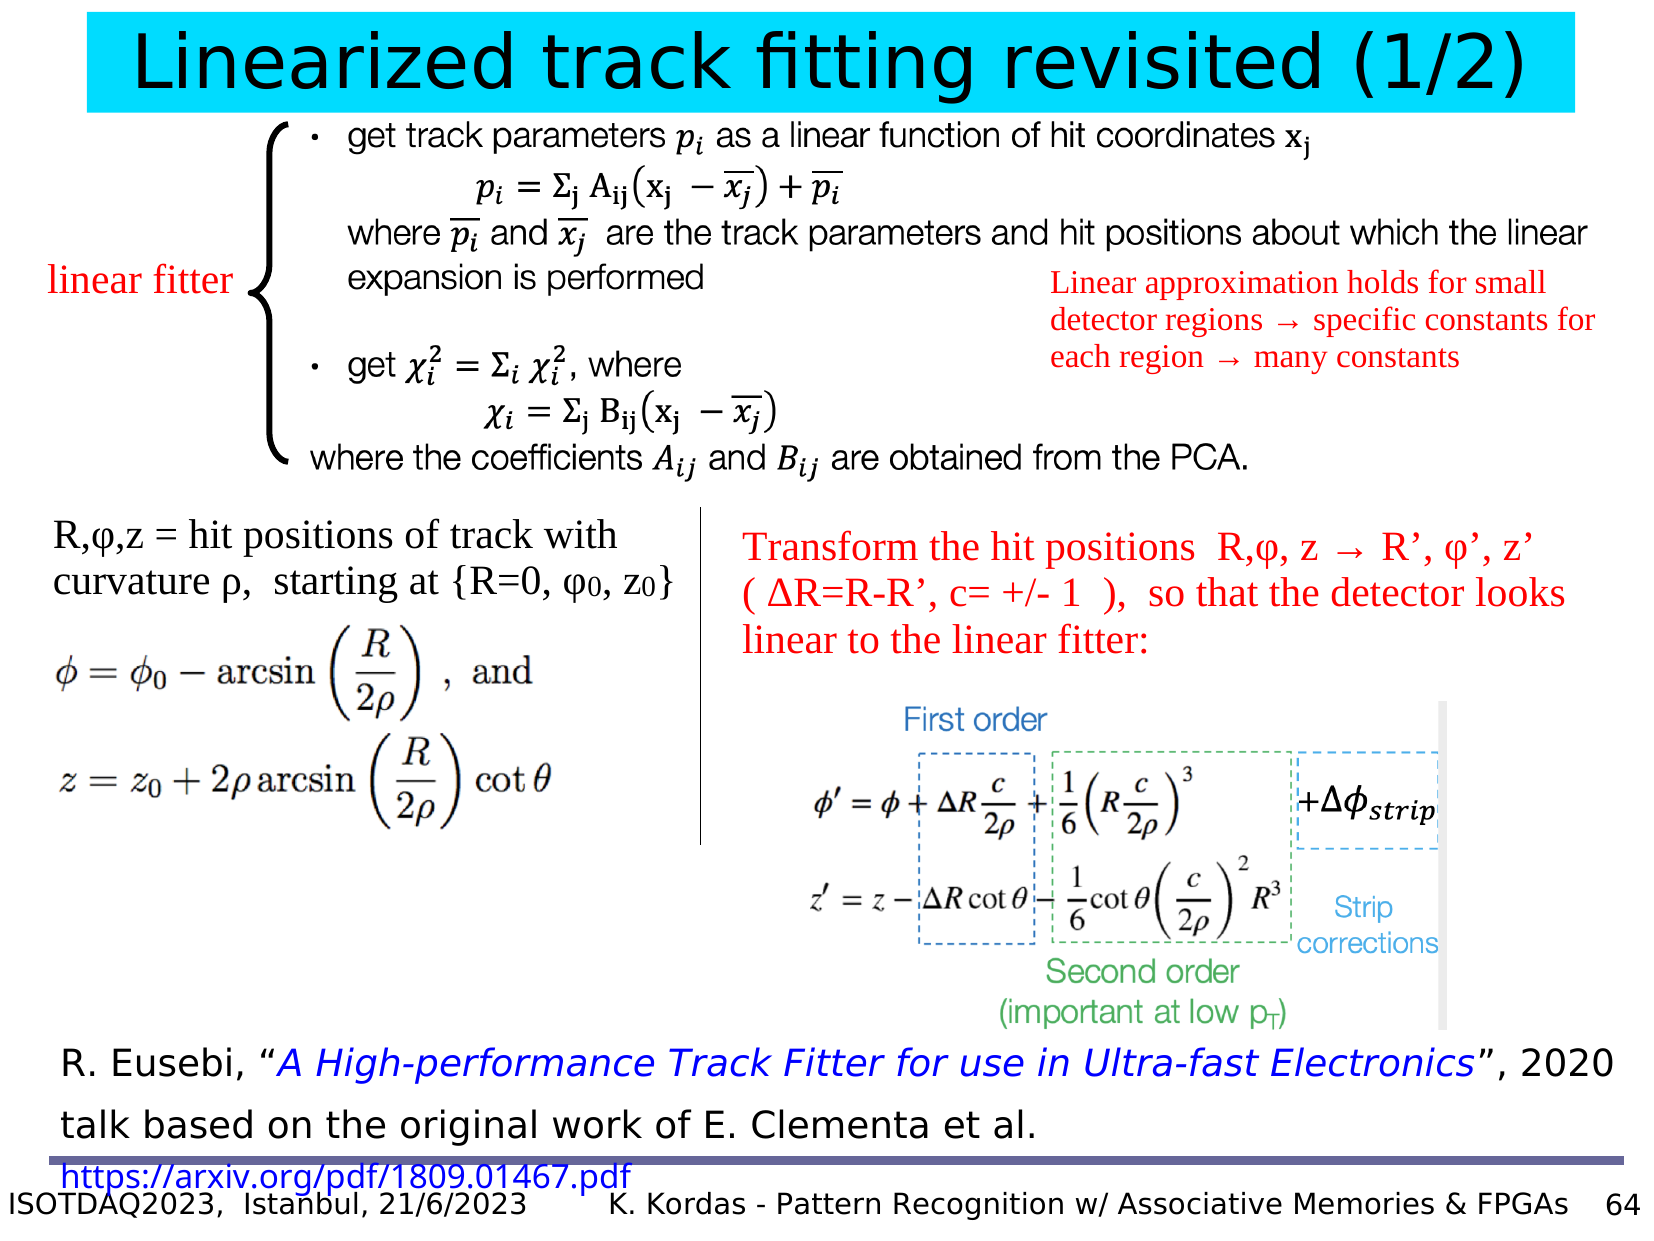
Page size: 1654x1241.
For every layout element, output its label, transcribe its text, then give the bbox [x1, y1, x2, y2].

list R,φ,z = hit positions of track with curvature ρ, starting at {R=0, φ0, z0} [52, 511, 681, 697]
list Transform the hit positions R,φ, z → R’, φ’, z’ ( ΔR=R-R’, c= +/- 1 ), so that the detector looks linear to the linear fitter: [742, 523, 1605, 663]
list Linear approximation holds for small detector regions → specific constants for each region → many constants [1050, 263, 1598, 376]
picture [300, 121, 1613, 488]
list linear fitter [47, 256, 261, 333]
title Linearized track fitting revisited (1/2) [86, 11, 1576, 113]
picture [810, 701, 1447, 1030]
text_box R. Eusebi, “A High-performance Track Fitter for use in Ultra-fast Electronics”, 2020 talk based on the original work of E. Clementa et al. https://arxiv.org/pdf/1809.01467.pdf [45, 1034, 1633, 1191]
picture [49, 616, 560, 835]
